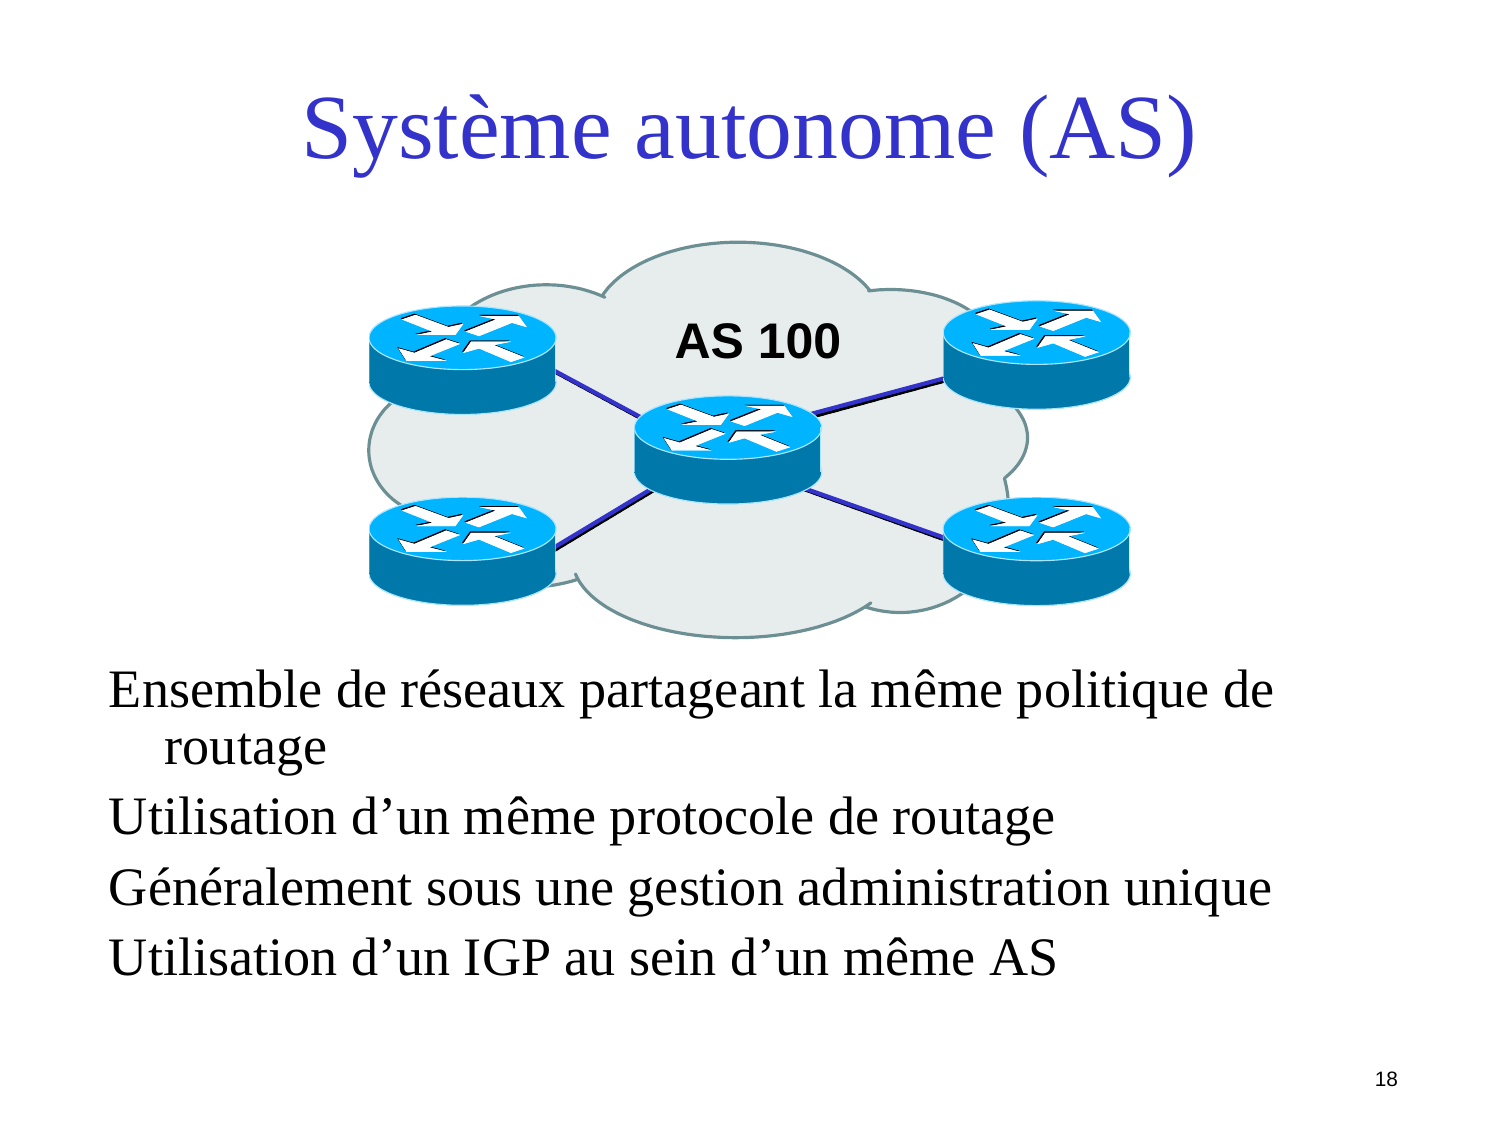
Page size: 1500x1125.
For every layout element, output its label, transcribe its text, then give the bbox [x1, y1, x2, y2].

picture [365, 239, 1133, 644]
text_box AS 100 [664, 313, 852, 370]
picture [1041, 507, 1099, 526]
title Système autonome (AS) [112, 37, 1388, 226]
picture [975, 531, 1031, 551]
picture [978, 506, 1035, 526]
picture [1038, 533, 1096, 552]
list Ensemble de réseaux partageant la même politique de routage Utilisation d’un même protocole de routage Généralement sous une gestion administration unique Utilisation d’un IGP au sein d’un même AS [0, 526, 1498, 1123]
